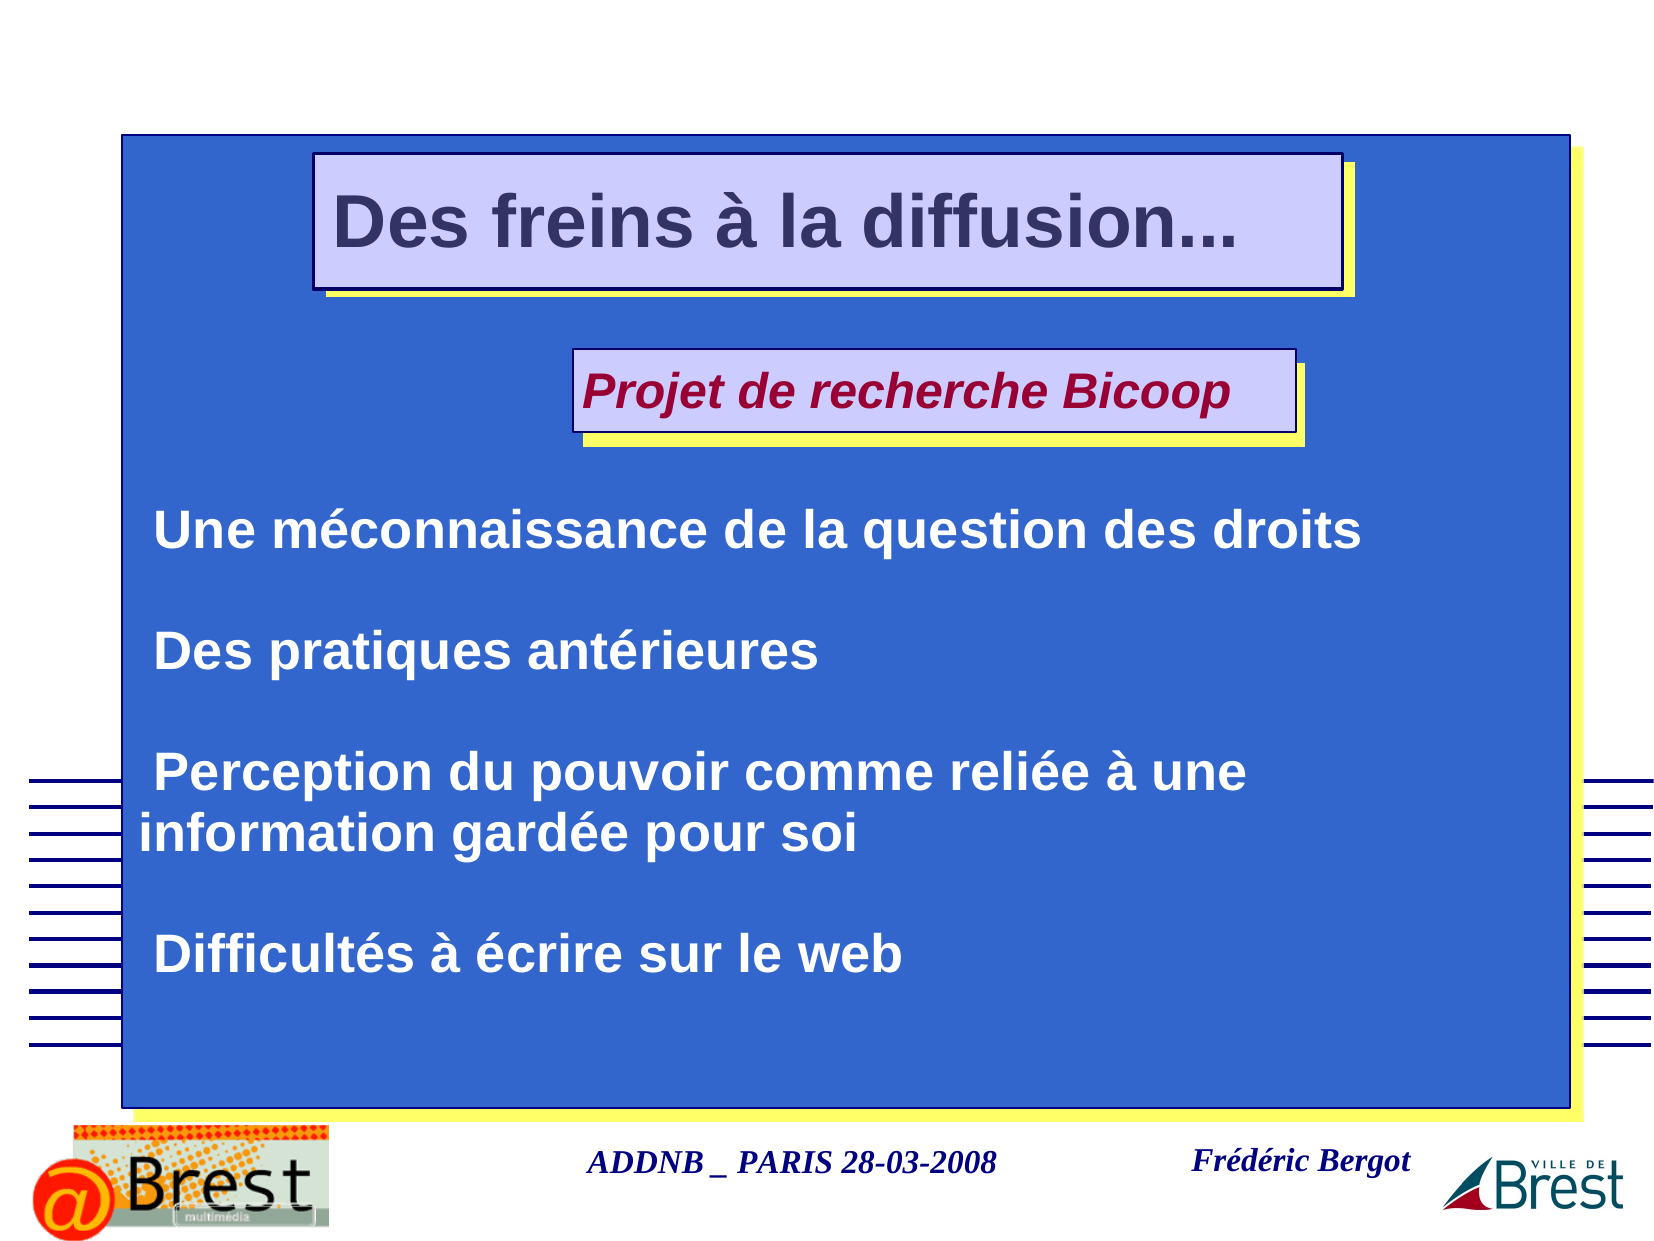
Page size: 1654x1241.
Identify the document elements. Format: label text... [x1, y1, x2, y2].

picture [1566, 1128, 1651, 1238]
text_box Des freins à la diffusion... [332, 179, 1312, 277]
text_box [573, 349, 1305, 447]
text_box Projet de recherche Bicoop [582, 363, 1328, 431]
text_box Une méconnaissance de la question des droits Des pratiques antérieures Perception du pouvoir comme reliée à une information gardée pour soi Difficultés à écrire sur le web [138, 438, 1566, 1241]
picture [28, 1125, 138, 1241]
picture [1566, 1180, 1572, 1190]
text_box [313, 154, 1355, 297]
